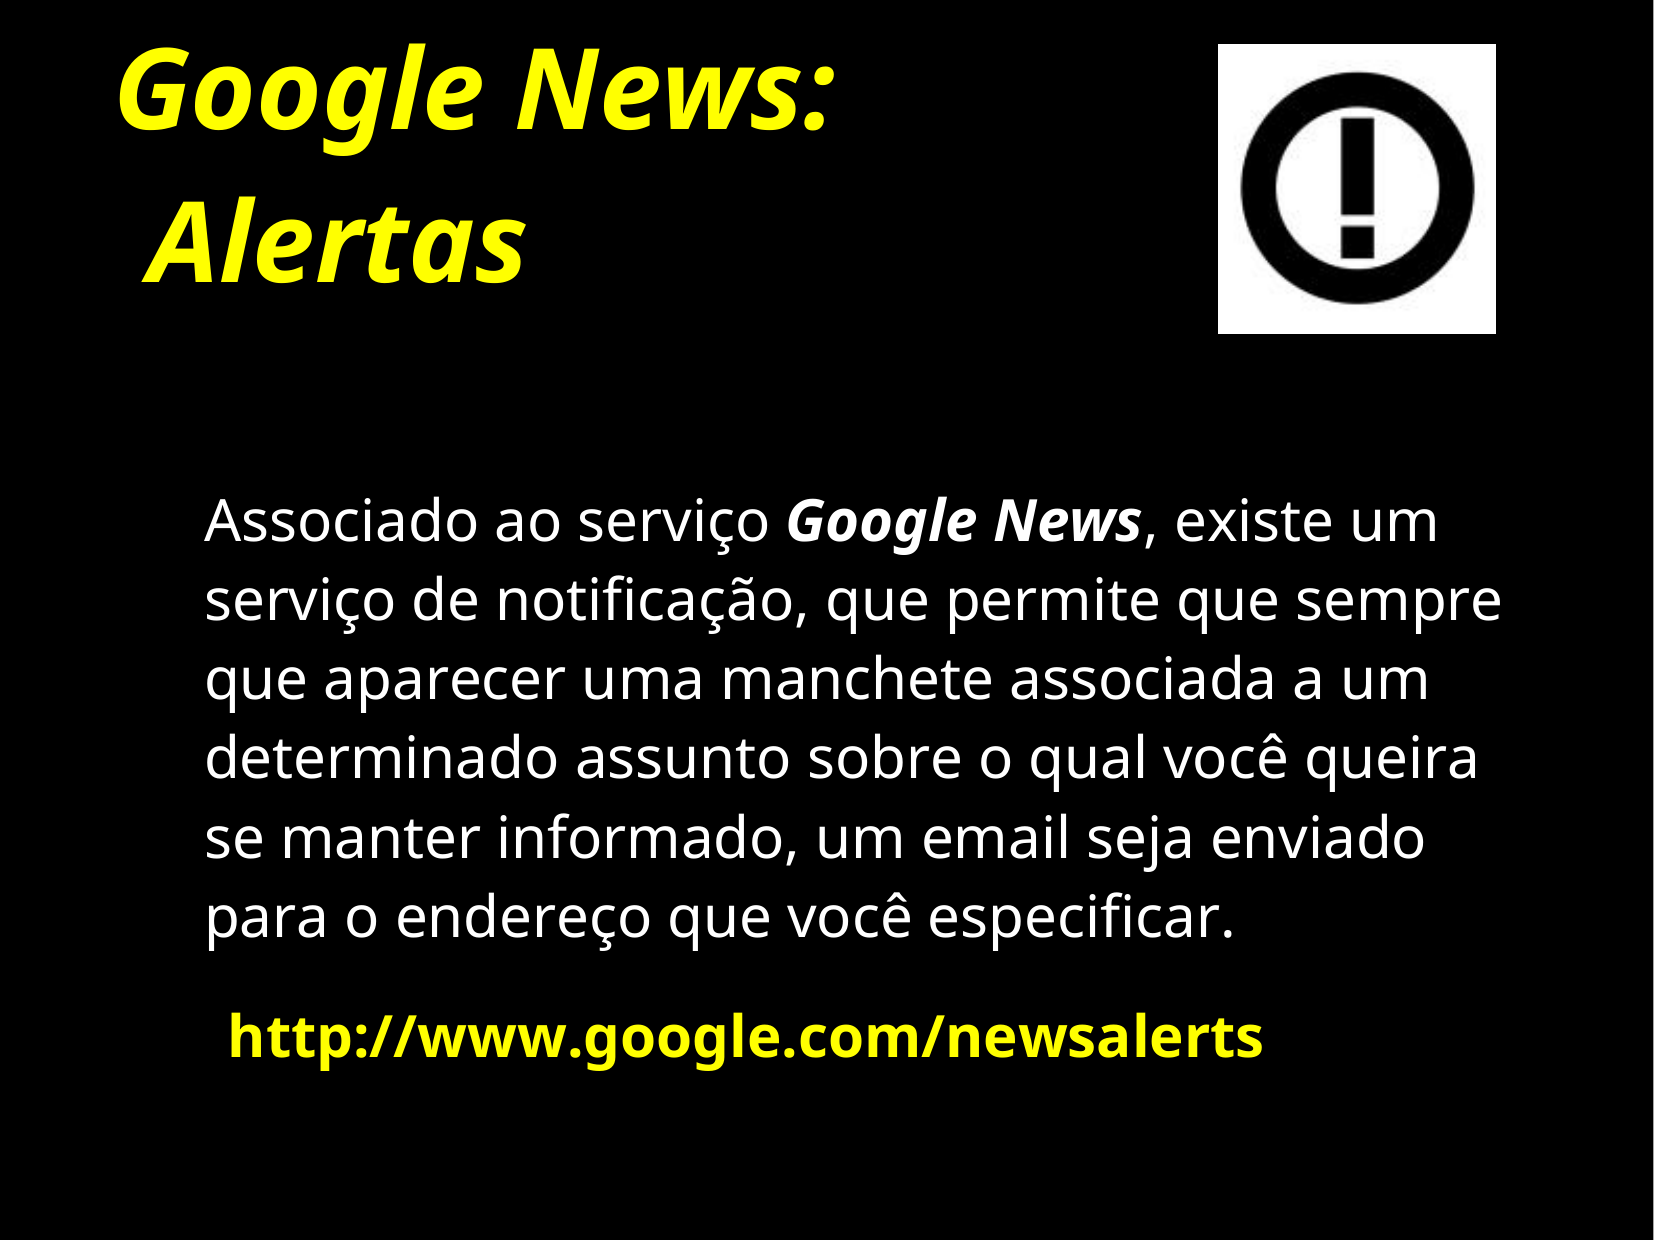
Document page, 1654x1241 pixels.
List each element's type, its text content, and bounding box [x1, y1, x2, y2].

picture [1218, 44, 1496, 334]
list Associado ao serviço Google News, existe um serviço de notificação, que permite que sempre que aparecer uma manchete associada a um determinado assunto sobre o qual você queira se manter informado, um email seja enviado para o endereço que você especificar. http://www.google.com/newsalerts [121, 399, 1534, 1181]
title Google News: Alertas [113, 26, 1526, 300]
